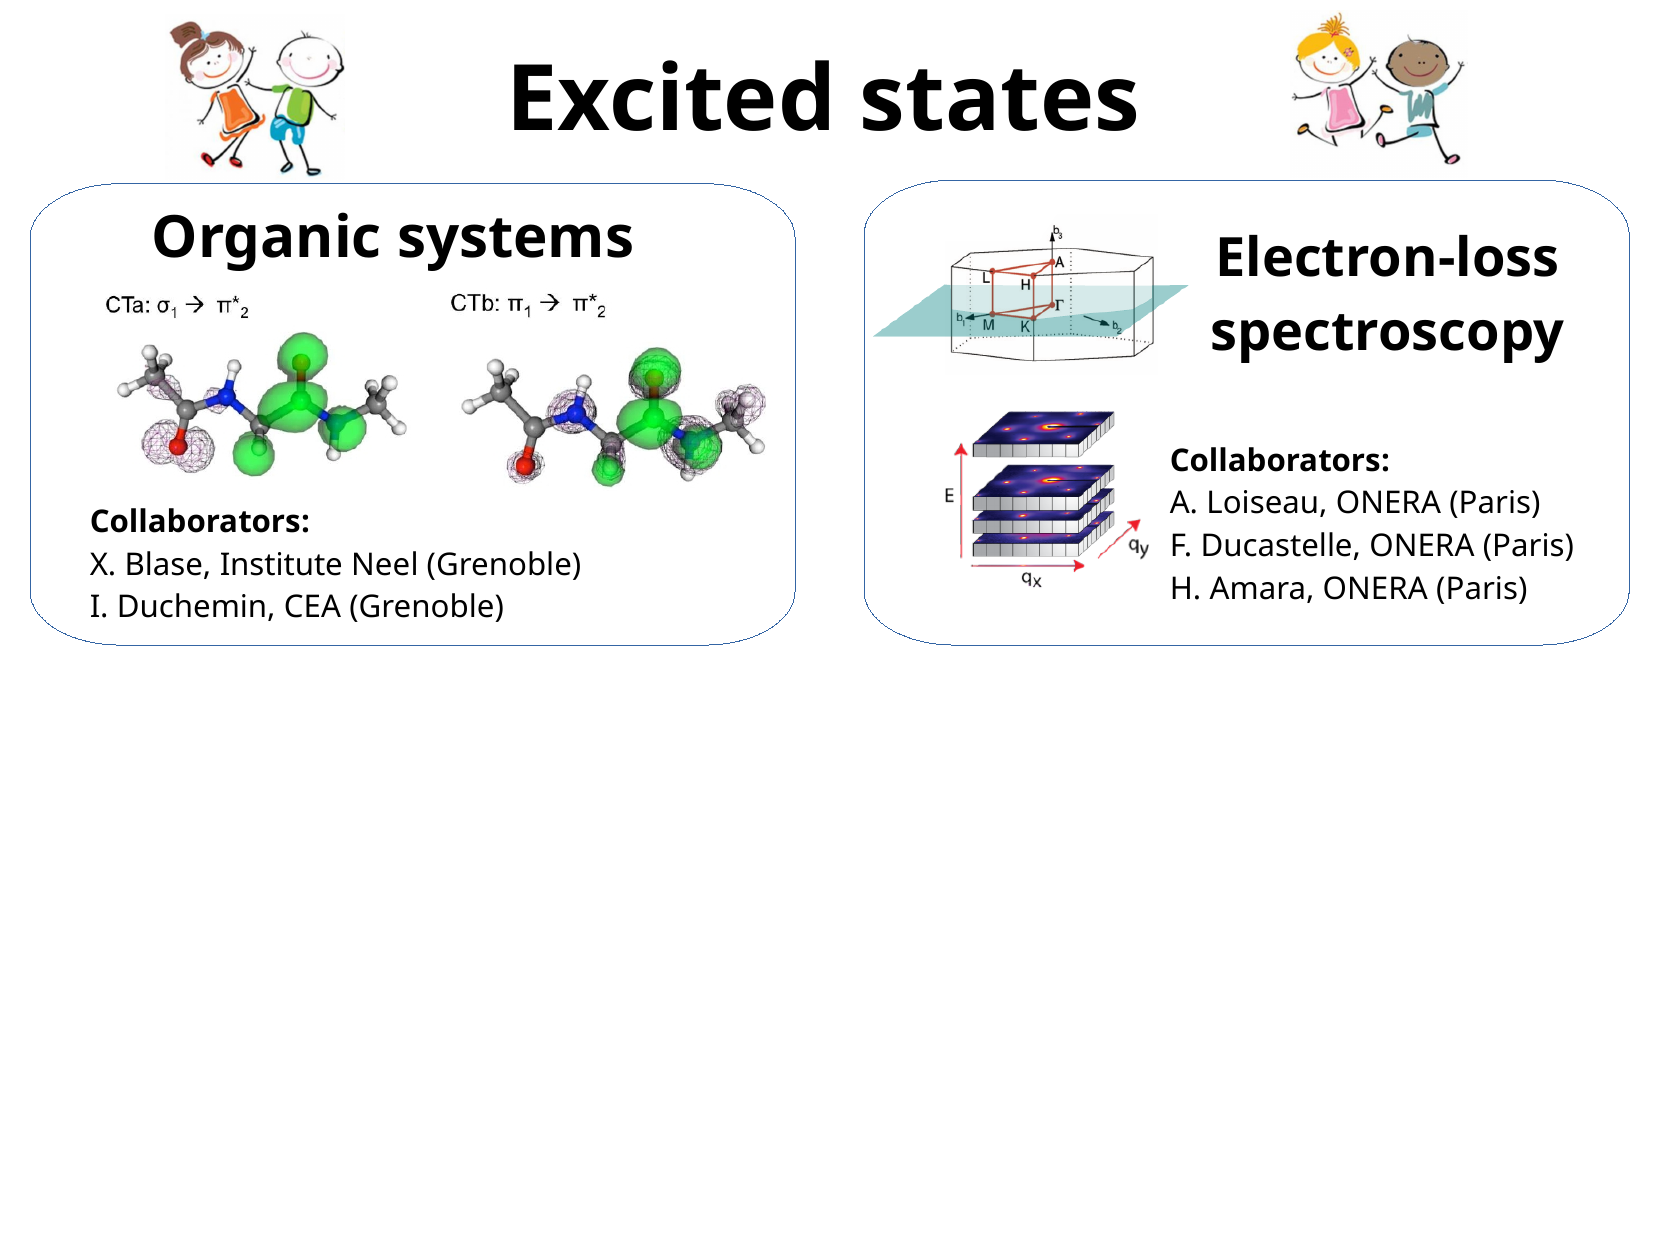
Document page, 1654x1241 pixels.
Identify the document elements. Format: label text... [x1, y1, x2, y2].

picture [105, 290, 411, 489]
text_box Electron-loss spectroscopy [1170, 203, 1606, 382]
text_box Organic systems [71, 181, 715, 287]
picture [1290, 10, 1468, 178]
picture [165, 14, 345, 180]
text_box Collaborators: X. Blase, Institute Neel (Grenoble) I. Duchemin, CEA (Grenoble) [75, 491, 751, 623]
text_box Collaborators: A. Loiseau, ONERA (Paris) F. Ducastelle, ONERA (Paris) H. Amara, ONERA (Paris) [1155, 430, 1621, 601]
title Excited states [260, 12, 1290, 178]
picture [450, 280, 774, 491]
picture [873, 192, 1221, 593]
